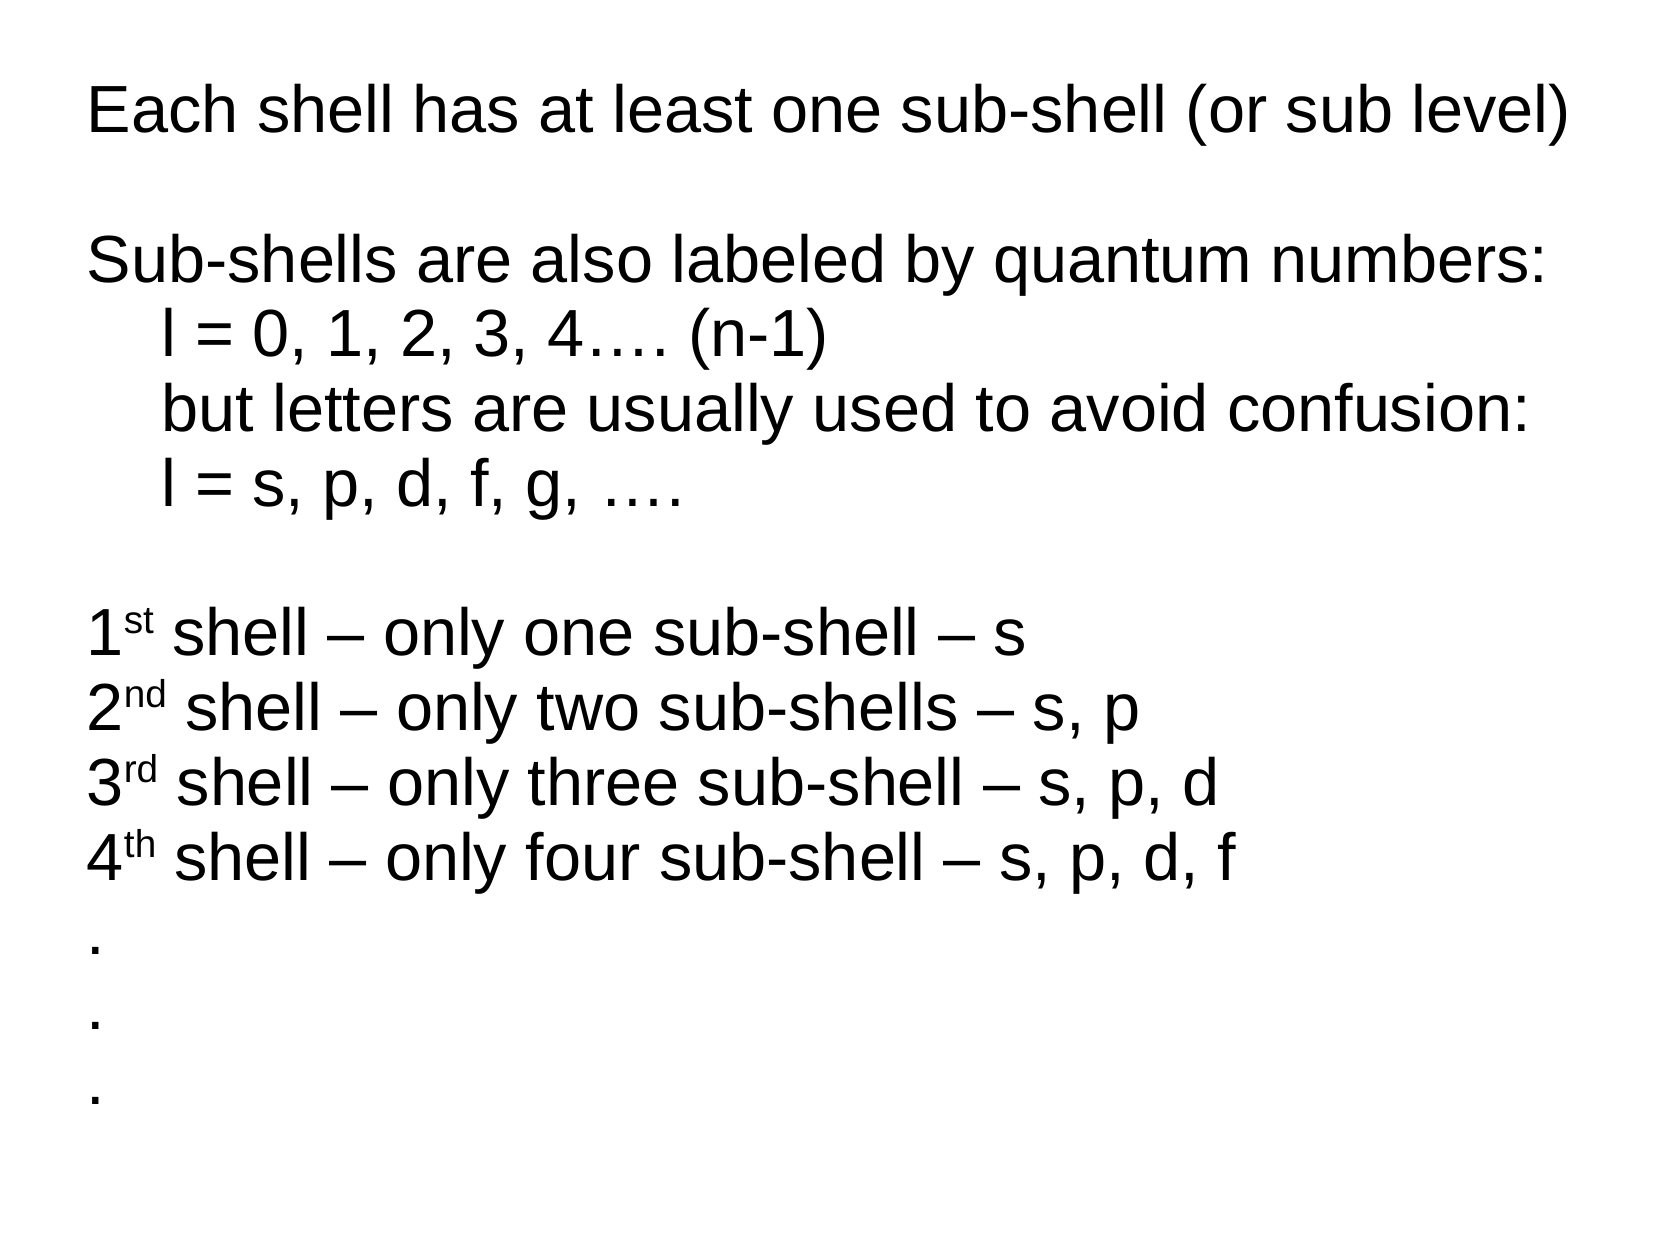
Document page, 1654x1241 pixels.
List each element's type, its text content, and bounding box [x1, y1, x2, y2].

subtitle Each shell has at least one sub-shell (or sub level) Sub-shells are also labeled by quantum numbers: l = 0, 1, 2, 3, 4…. (n-1) but letters are usually used to avoid confusion: l = s, p, d, f, g, …. 1st shell – only one sub-shell – s 2nd shell – only two sub-shells – s, p 3rd shell – only three sub-shell – s, p, d 4th shell – only four sub-shell – s, p, d, f . . . [86, 65, 1576, 1126]
